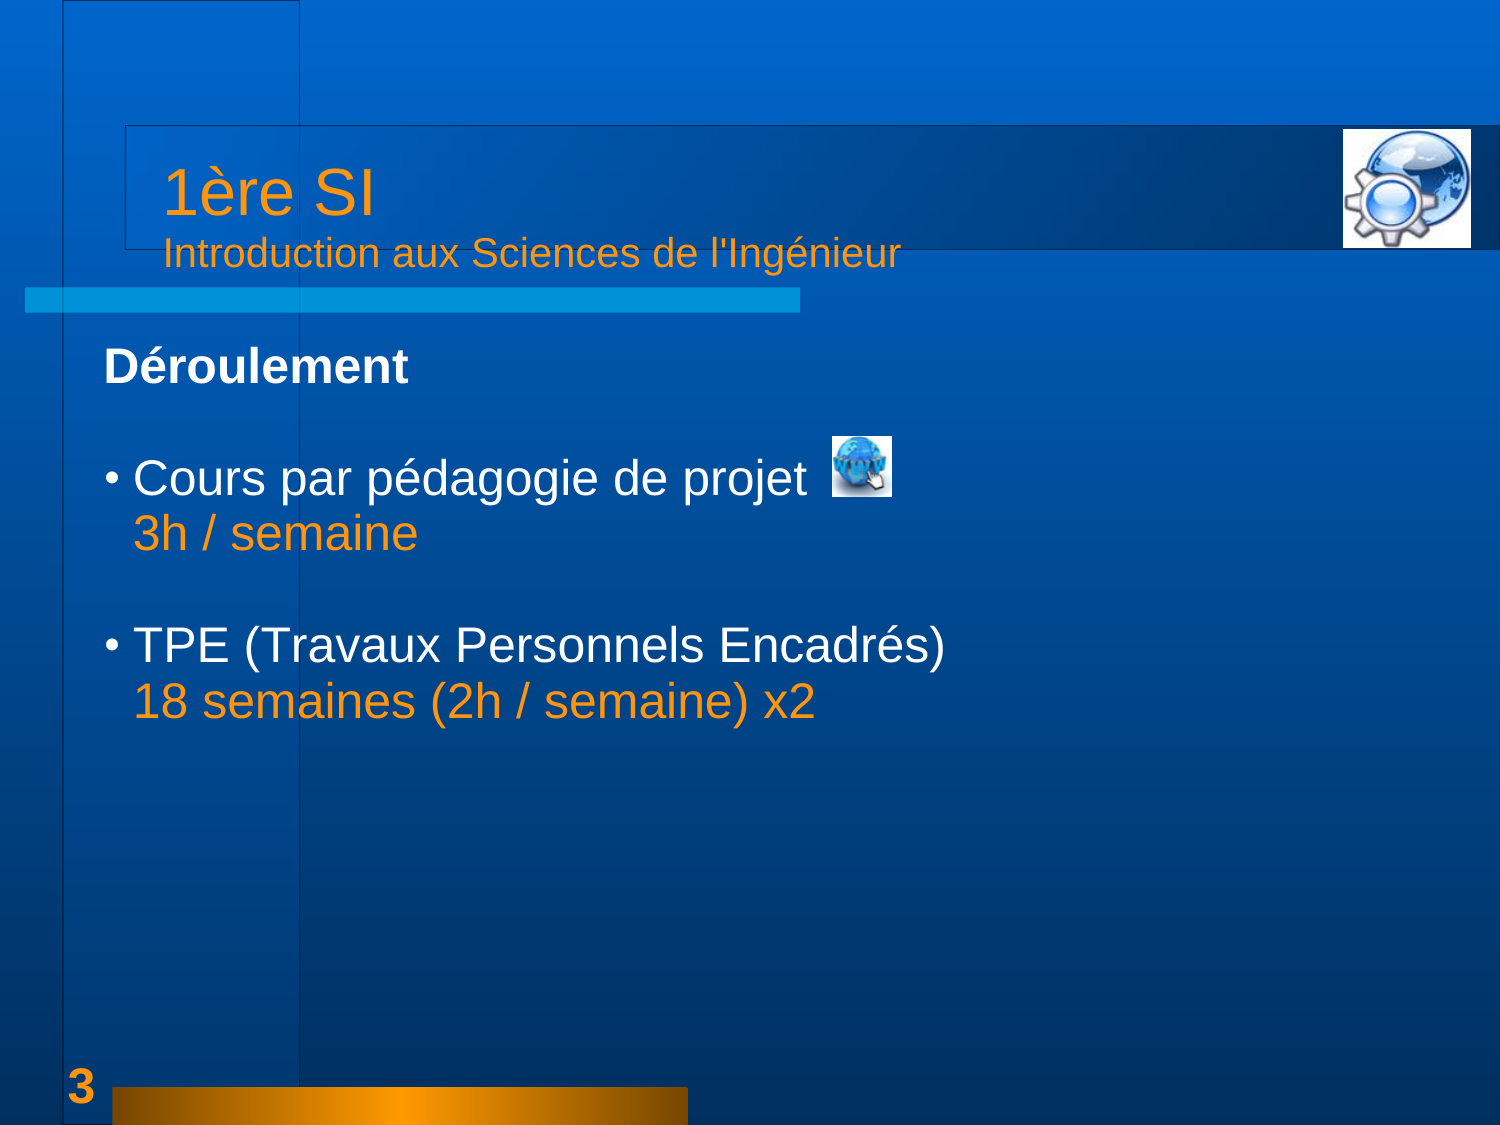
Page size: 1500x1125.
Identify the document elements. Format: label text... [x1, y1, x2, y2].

text_box Déroulement Cours par pédagogie de projet 3h / semaine TPE (Travaux Personnels Encadrés) 18 semaines (2h / semaine) x2 [88, 331, 1418, 904]
picture [832, 436, 892, 497]
picture [1343, 129, 1471, 248]
